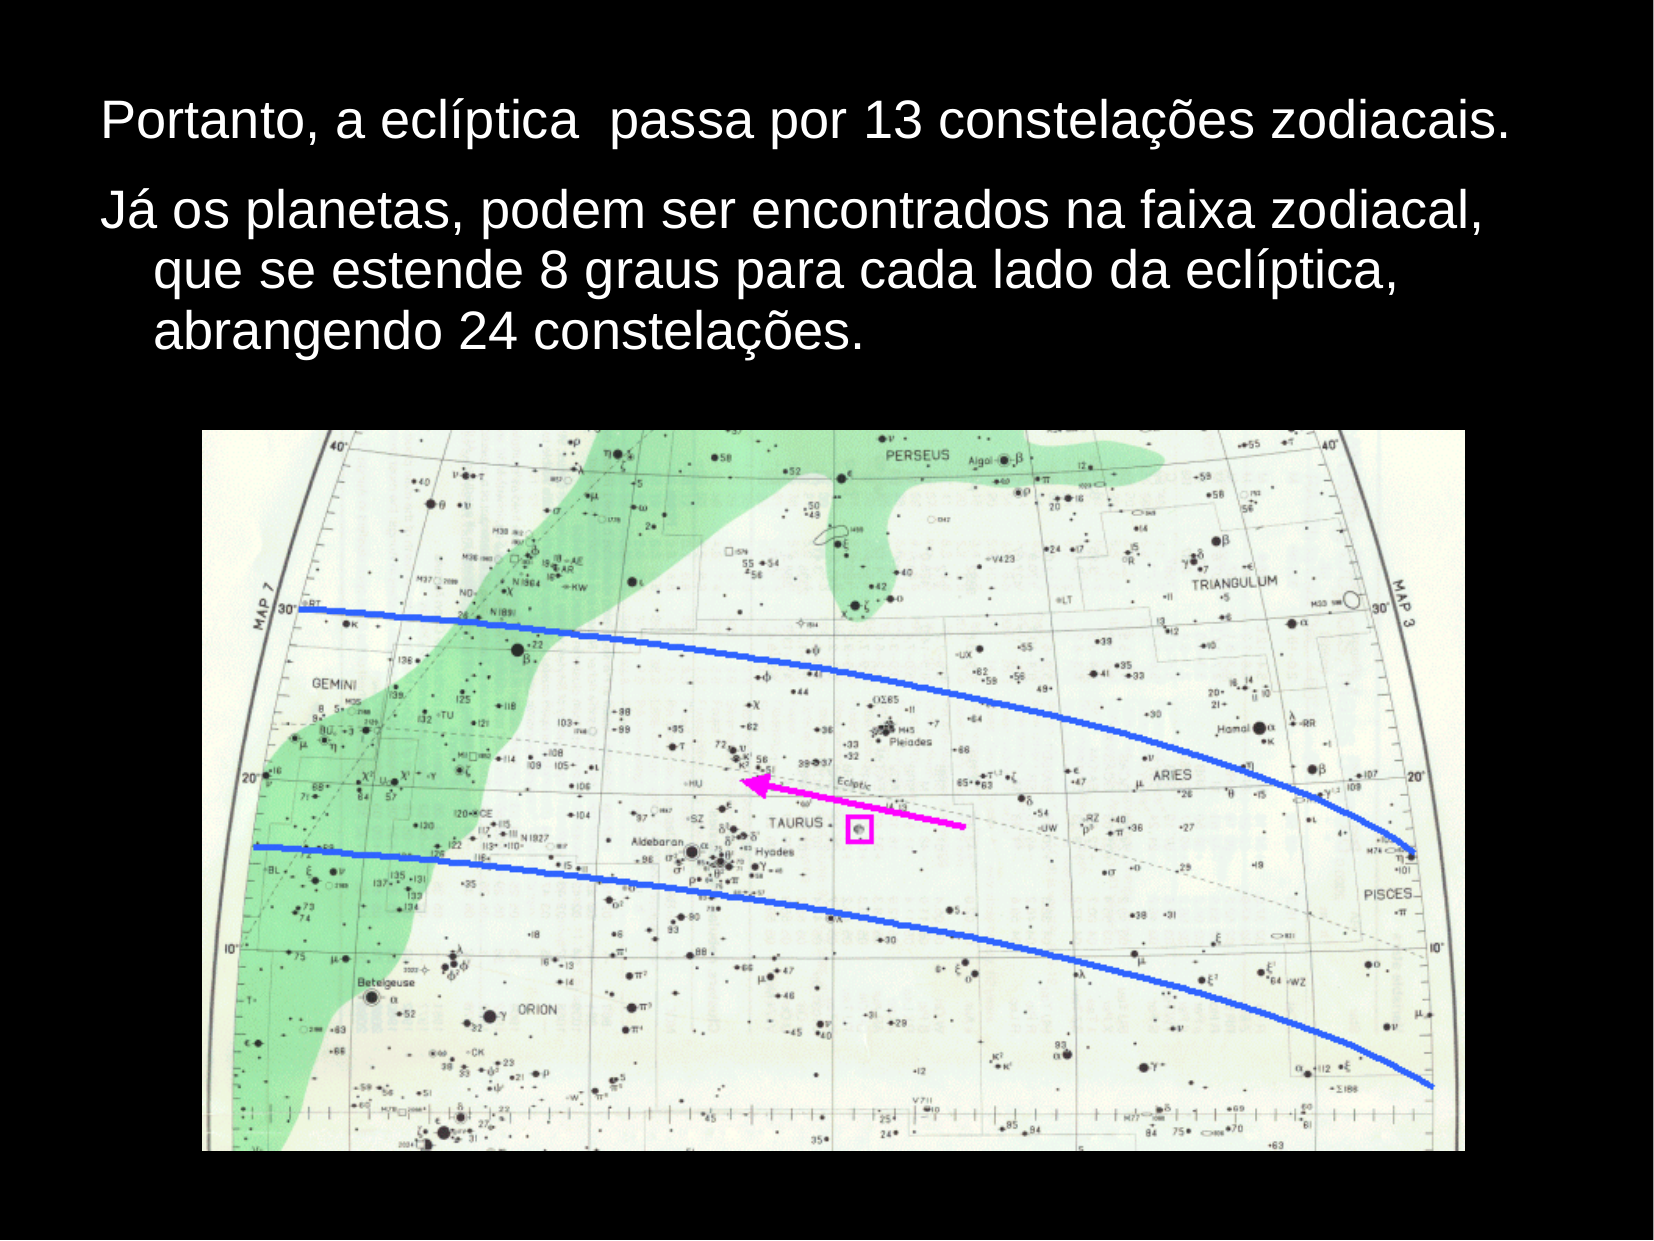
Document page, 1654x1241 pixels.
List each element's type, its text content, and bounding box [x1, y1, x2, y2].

list Portanto, a eclíptica passa por 13 constelações zodiacais. Já os planetas, podem ser encontrados na faixa zodiacal, que se estende 8 graus para cada lado da eclíptica, abrangendo 24 constelações. [82, 89, 1571, 413]
picture [202, 430, 1465, 1151]
